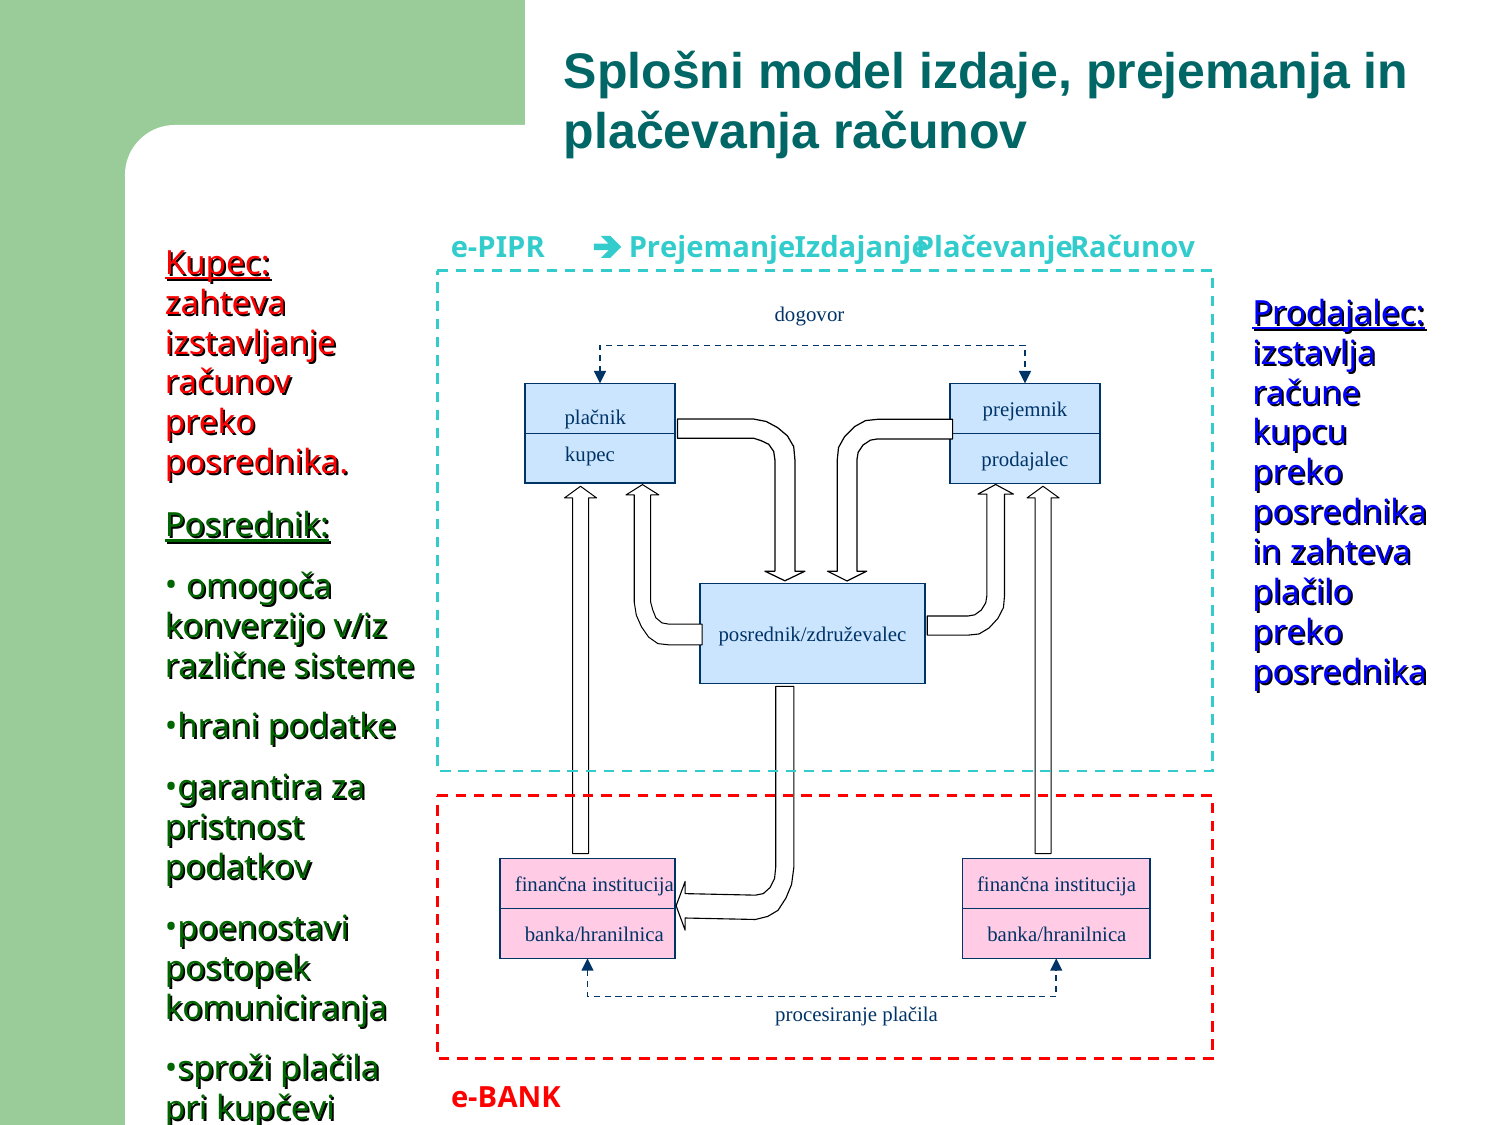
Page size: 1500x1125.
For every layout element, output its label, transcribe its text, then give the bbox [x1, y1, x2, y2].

text_box finančna institucija banka/hranilnica [962, 858, 1150, 908]
chart [562, 483, 599, 859]
text_box [525, 434, 675, 484]
text_box Posrednik: omogoča konverzijo v/iz različne sisteme hrani podatke garantira za pristnost podatkov poenostavi postopek komuniciranja sproži plačila pri kupčevi banki [150, 495, 438, 1125]
text_box Prodajalec: izstavlja račune kupcu preko posrednika in zahteva plačilo preko posrednika [1237, 283, 1450, 698]
text_box Izdajanje [779, 220, 901, 272]
text_box Plačevanje [901, 220, 1055, 272]
text_box procesiranje plačila [760, 993, 953, 1034]
text_box finančna institucija banka/hranilnica [499, 858, 676, 959]
text_box Kupec: zahteva izstavljanje računov preko posrednika. [149, 233, 400, 489]
text_box  Prejemanje [577, 220, 779, 272]
text_box e-PIPR [436, 220, 560, 272]
text_box Računov [1055, 220, 1211, 272]
chart [624, 408, 807, 659]
text_box kupec [550, 433, 630, 474]
chart [1025, 483, 1062, 859]
text_box e-BANK [438, 1070, 576, 1122]
text_box [525, 383, 676, 433]
chart [825, 408, 1015, 648]
text_box plačnik [549, 395, 651, 437]
text_box posrednik/združevalec [699, 583, 926, 684]
text_box Splošni model izdaje, prejemanja in plačevanja računov [549, 30, 1436, 167]
text_box finančna institucija banka/hranilnica [962, 909, 1150, 959]
text_box dogovor [759, 293, 860, 334]
text_box prejemnik prodajalec [950, 383, 1101, 484]
chart [675, 683, 805, 934]
